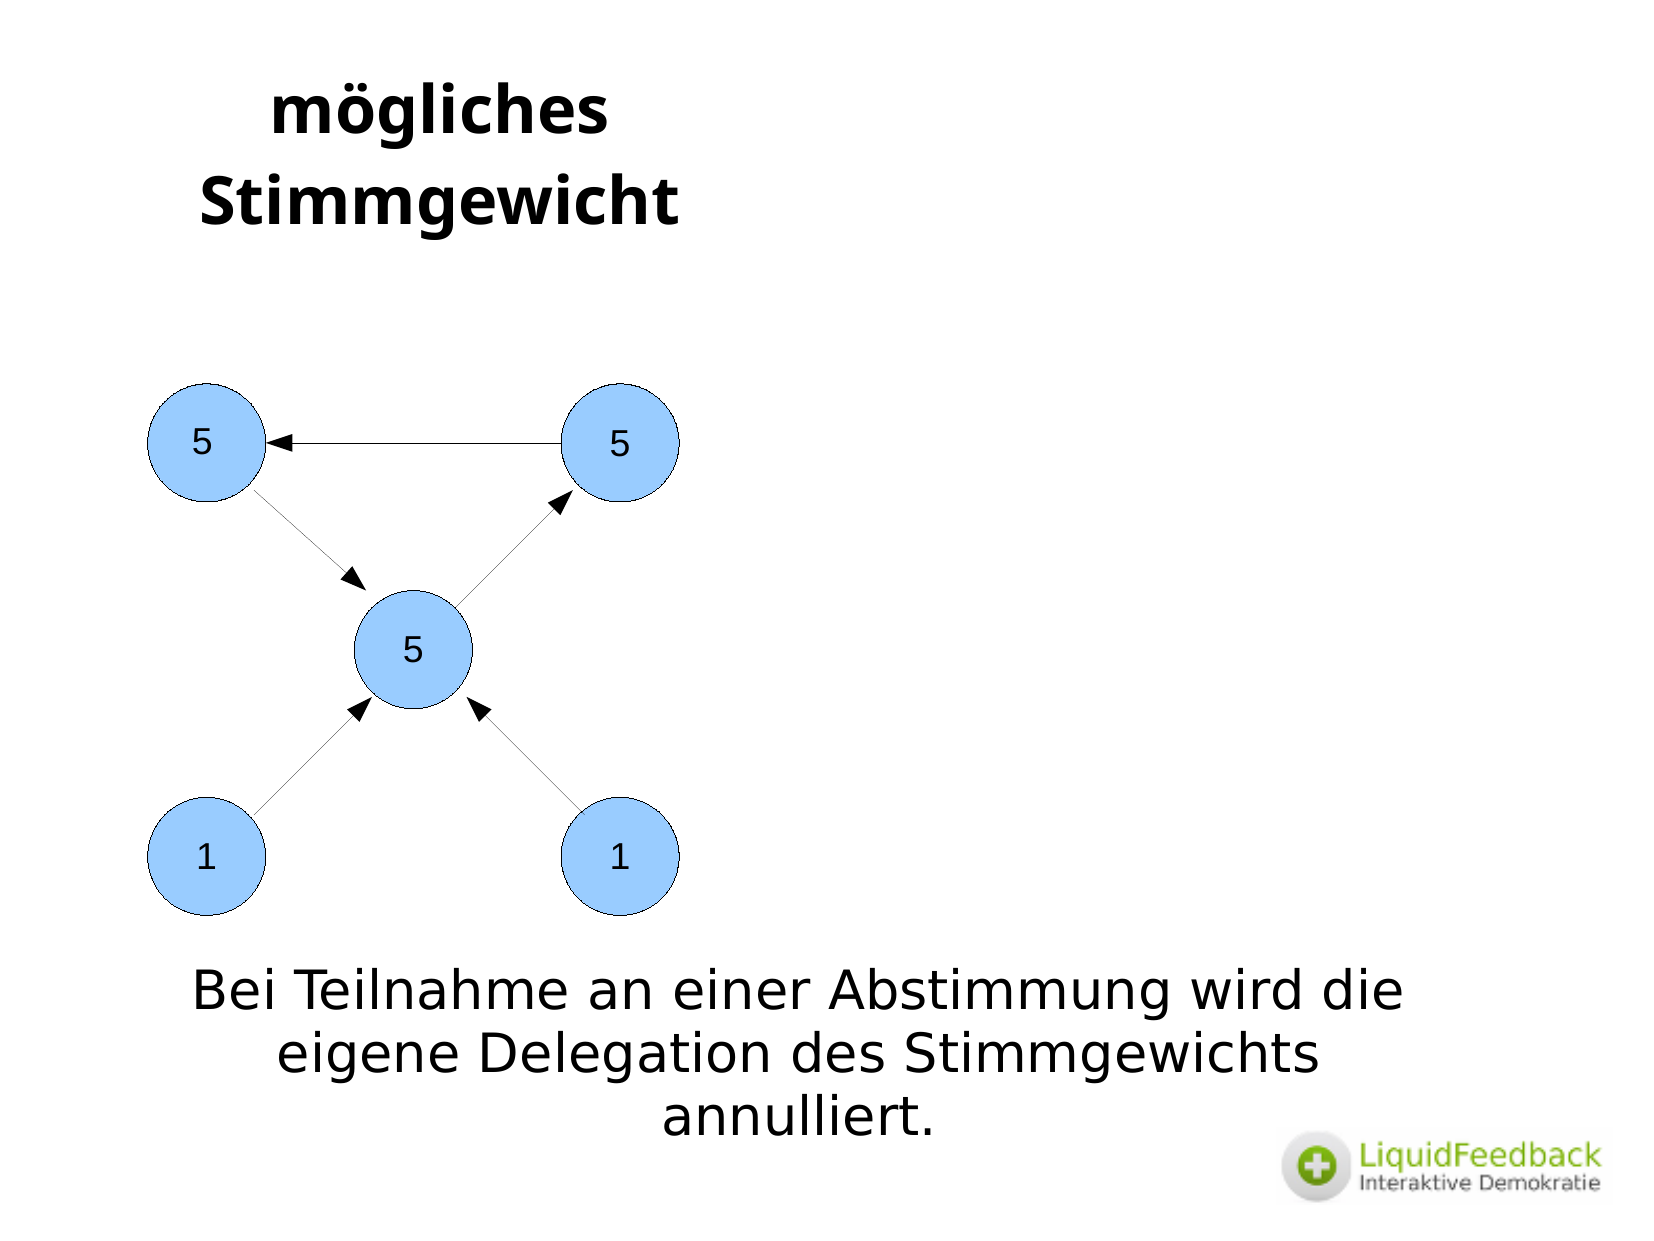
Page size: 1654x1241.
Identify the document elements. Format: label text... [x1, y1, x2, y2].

text_box 5 [561, 383, 680, 502]
text_box 5 [177, 413, 228, 471]
title mögliches Stimmgewicht [82, 49, 798, 257]
text_box [147, 383, 266, 502]
text_box 1 [561, 797, 680, 916]
text_box Bei Teilnahme an einer Abstimmung wird die eigene Delegation des Stimmgewichts annulliert. [177, 951, 1535, 1156]
picture [1276, 1127, 1613, 1205]
text_box 1 [147, 797, 266, 916]
text_box 5 [354, 590, 473, 709]
